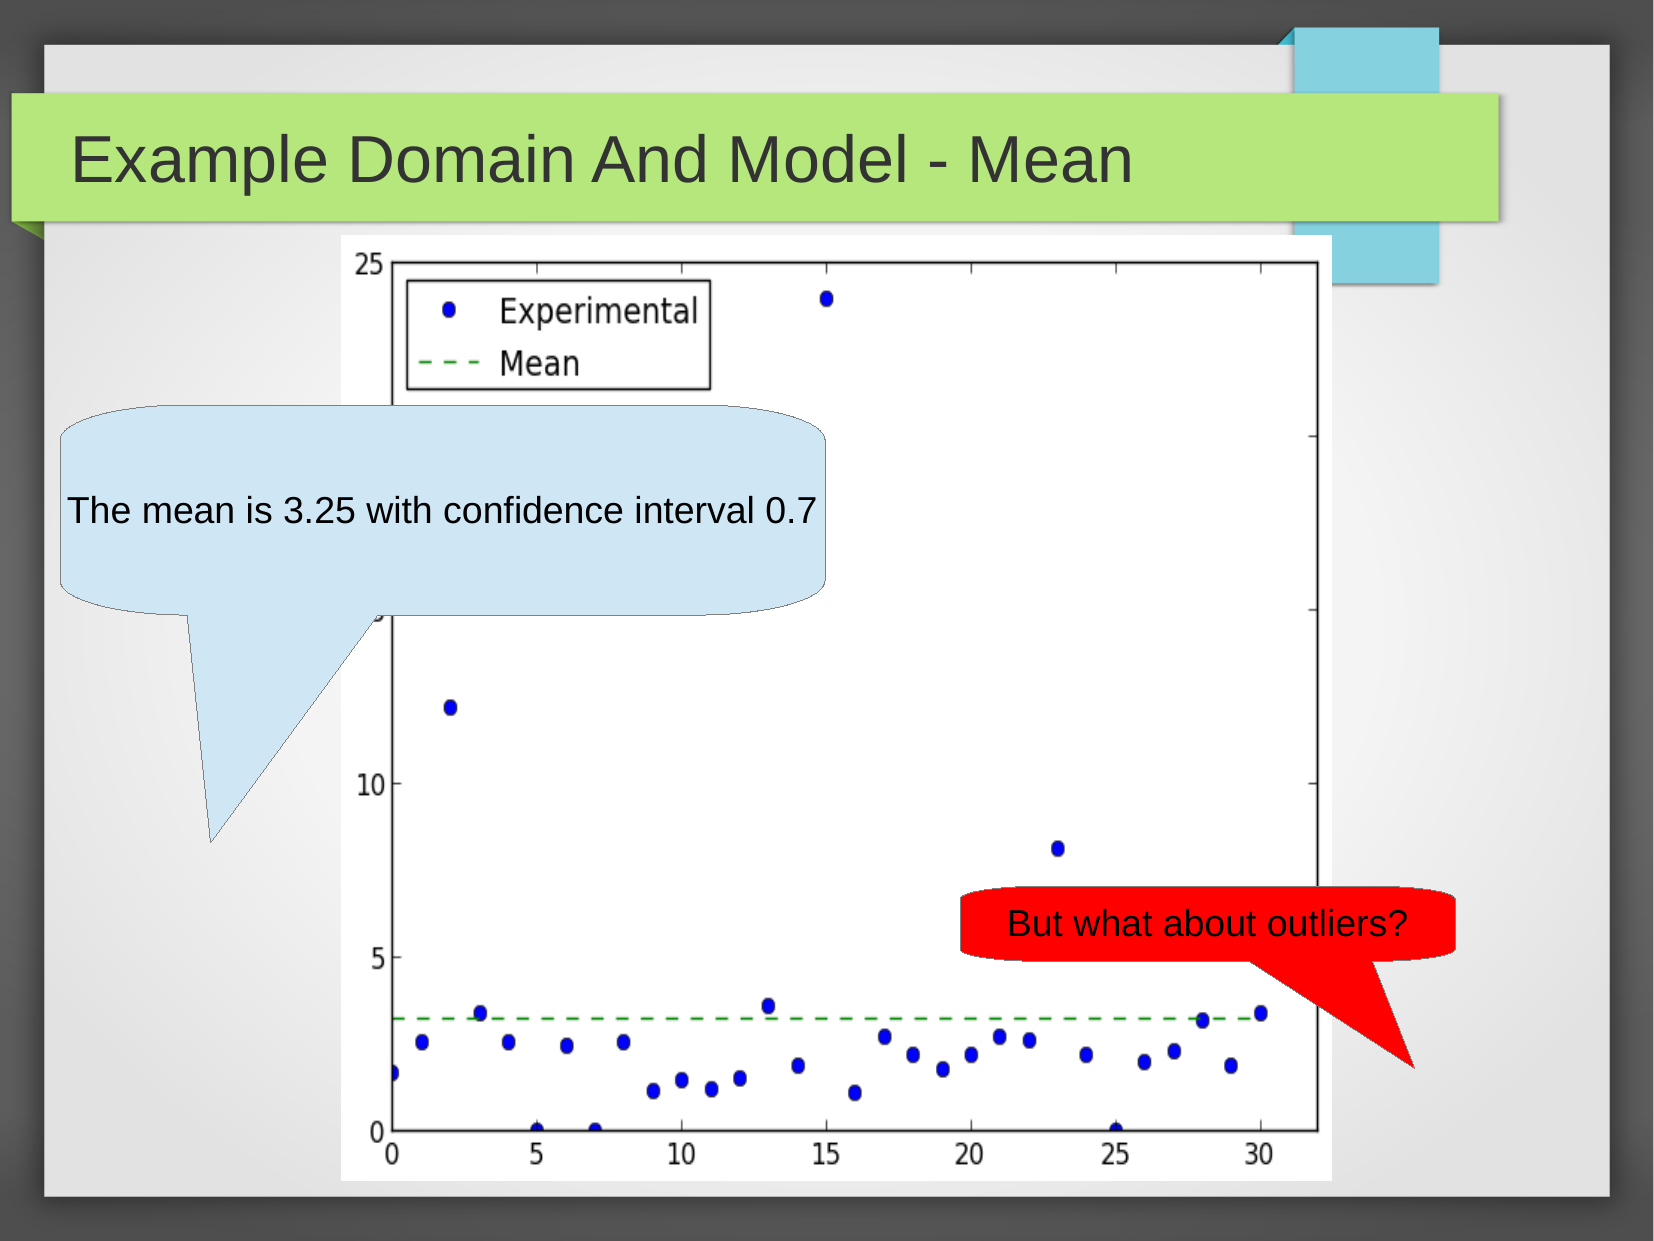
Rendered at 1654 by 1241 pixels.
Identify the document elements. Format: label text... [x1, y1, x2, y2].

picture [0, 0, 1654, 1241]
text_box The mean is 3.25 with confidence interval 0.7 [60, 405, 826, 843]
title Example Domain And Model - Mean [70, 106, 1591, 213]
text_box But what about outliers? [960, 886, 1456, 1069]
